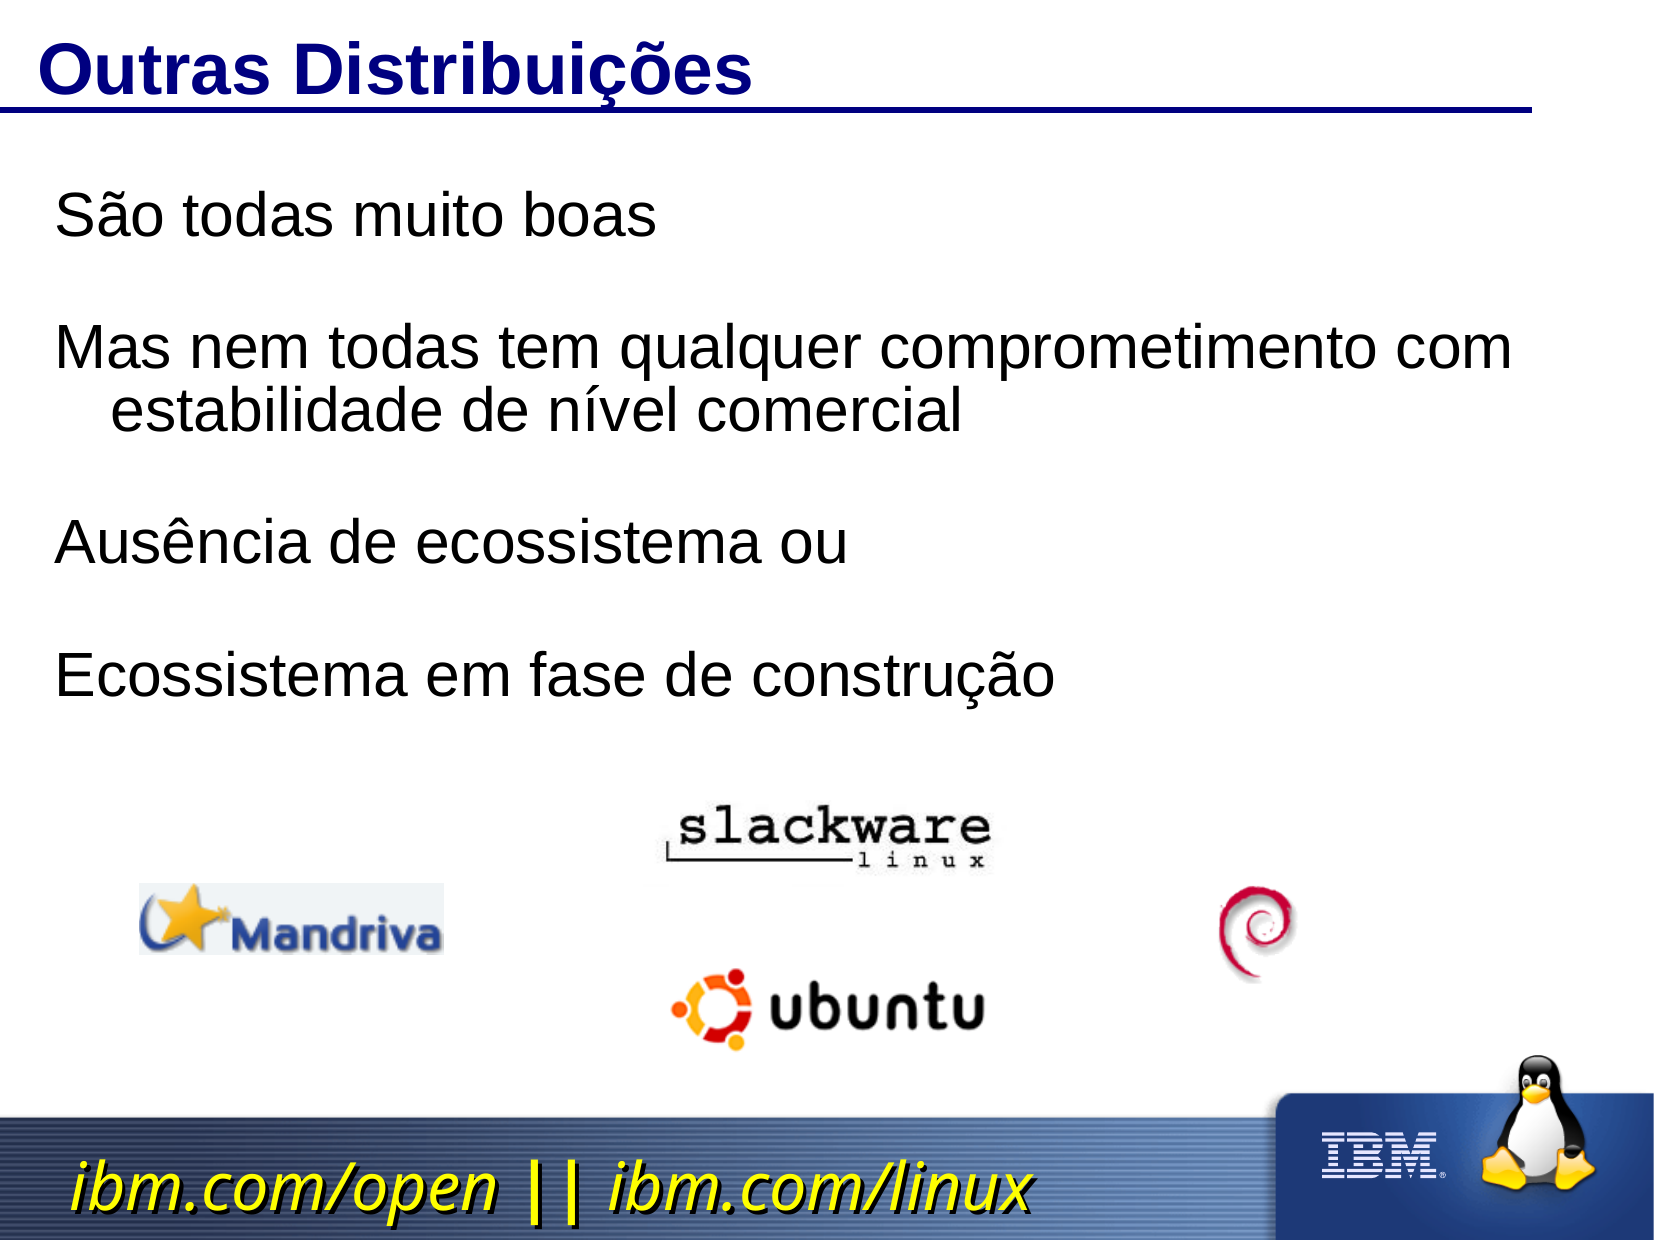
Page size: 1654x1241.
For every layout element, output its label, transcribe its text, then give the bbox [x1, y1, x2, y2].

picture [1196, 872, 1314, 995]
text_box Outras Distribuições [22, 15, 1433, 124]
picture [669, 967, 986, 1054]
picture [139, 883, 444, 955]
picture [0, 1054, 1654, 1240]
list São todas muito boas Mas nem todas tem qualquer comprometimento com estabilidade de nível comercial Ausência de ecossistema ou Ecossistema em fase de construção [54, 186, 1576, 1060]
picture [643, 788, 1016, 887]
